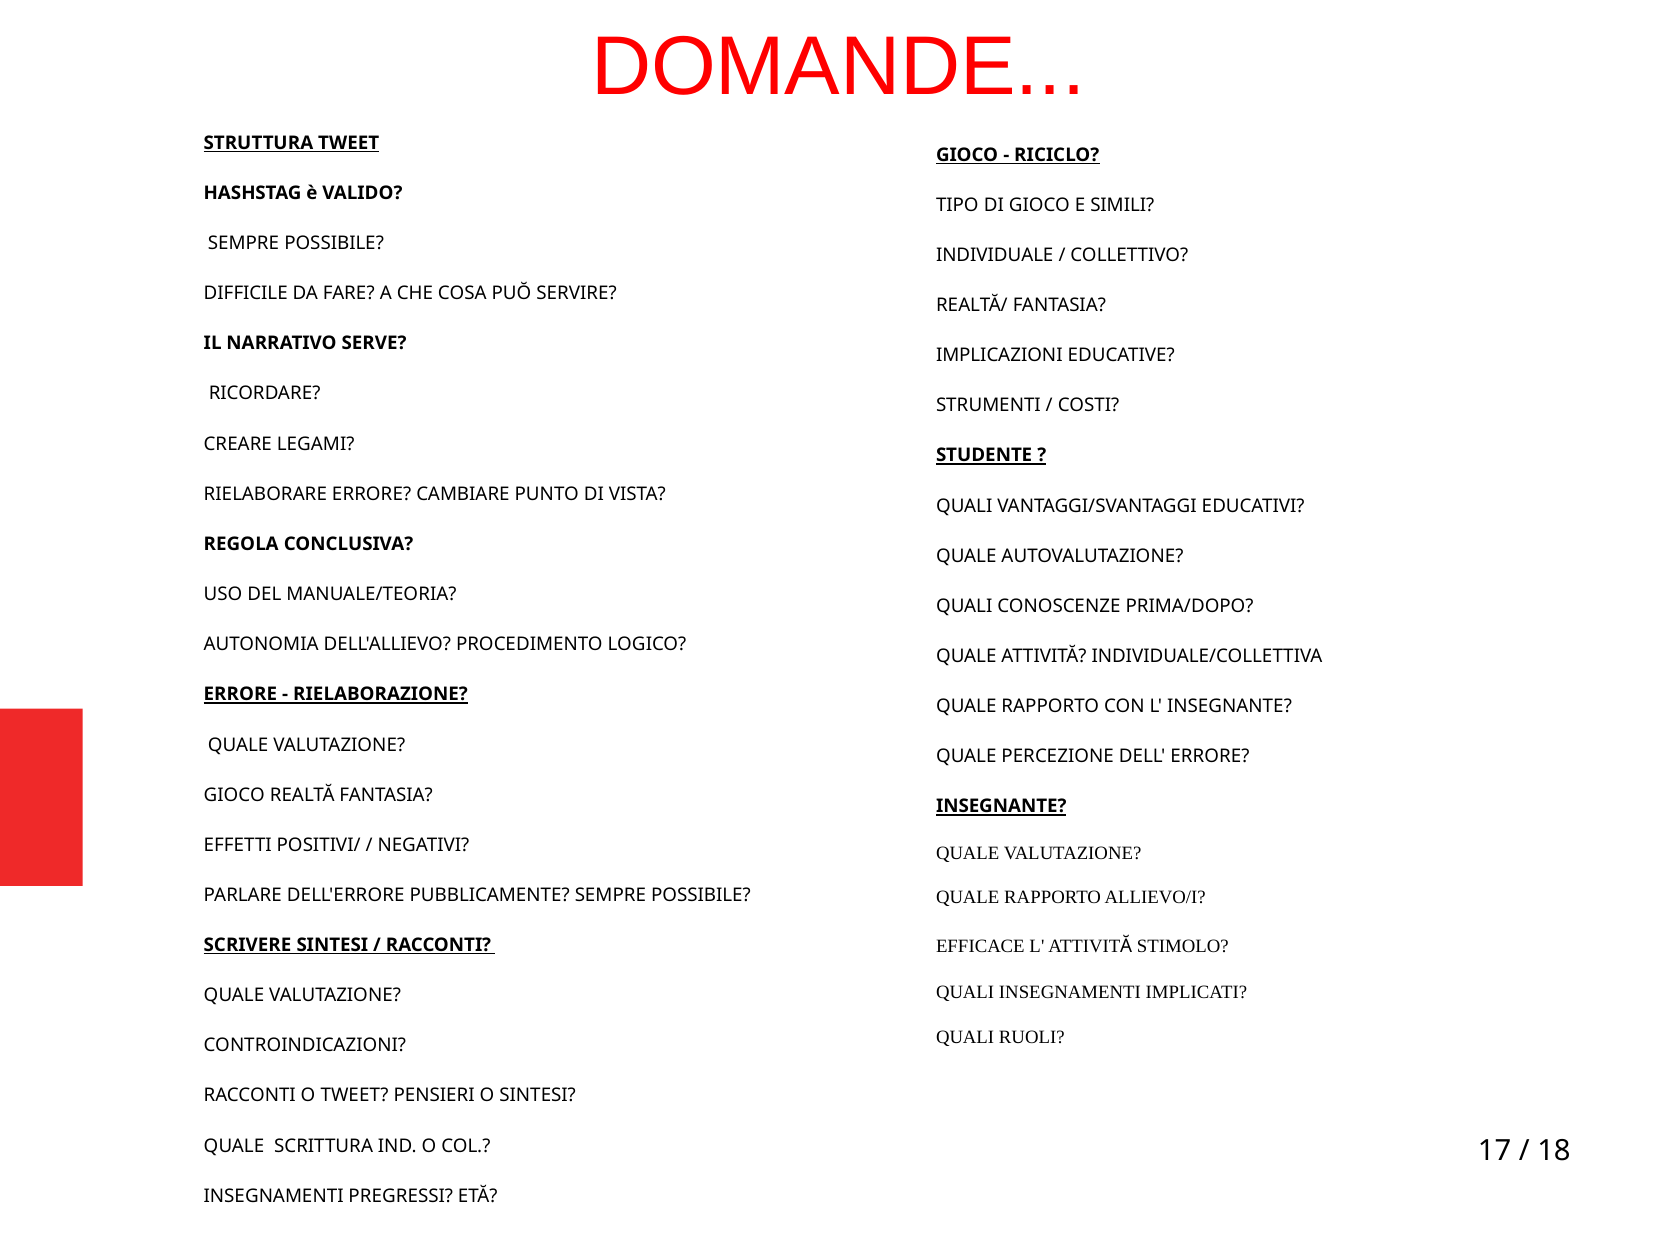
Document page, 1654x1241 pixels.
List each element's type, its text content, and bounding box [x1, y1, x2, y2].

text_box STRUTTURA TWEET HASHSTAG è VALIDO? SEMPRE POSSIBILE? DIFFICILE DA FARE? A CHE COSA PUŎ SERVIRE? IL NARRATIVO SERVE? RICORDARE? CREARE LEGAMI? RIELABORARE ERRORE? CAMBIARE PUNTO DI VISTA? REGOLA CONCLUSIVA? USO DEL MANUALE/TEORIA? AUTONOMIA DELL'ALLIEVO? PROCEDIMENTO LOGICO? ERRORE - RIELABORAZIONE? QUALE VALUTAZIONE? GIOCO REALTĂ FANTASIA? EFFETTI POSITIVI/ / NEGATIVI? PARLARE DELL'ERRORE PUBBLICAMENTE? SEMPRE POSSIBILE? SCRIVERE SINTESI / RACCONTI? QUALE VALUTAZIONE? CONTROINDICAZIONI? RACCONTI O TWEET? PENSIERI O SINTESI? QUALE SCRITTURA IND. O COL.? INSEGNAMENTI PREGRESSI? ETĂ? [188, 120, 863, 1212]
text_box DOMANDE... [23, 11, 1630, 120]
text_box GIOCO - RICICLO? TIPO DI GIOCO E SIMILI? INDIVIDUALE / COLLETTIVO? REALTĂ/ FANTASIA? IMPLICAZIONI EDUCATIVE? STRUMENTI / COSTI? STUDENTE ? QUALI VANTAGGI/SVANTAGGI EDUCATIVI? QUALE AUTOVALUTAZIONE? QUALI CONOSCENZE PRIMA/DOPO? QUALE ATTIVITĂ? INDIVIDUALE/COLLETTIVA QUALE RAPPORTO CON L' INSEGNANTE? QUALE PERCEZIONE DELL' ERRORE? INSEGNANTE? QUALE VALUTAZIONE? QUALE RAPPORTO ALLIEVO/I? EFFICACE L' ATTIVITĂ STIMOLO? QUALI INSEGNAMENTI IMPLICATI? QUALI RUOLI? [921, 129, 1619, 1026]
